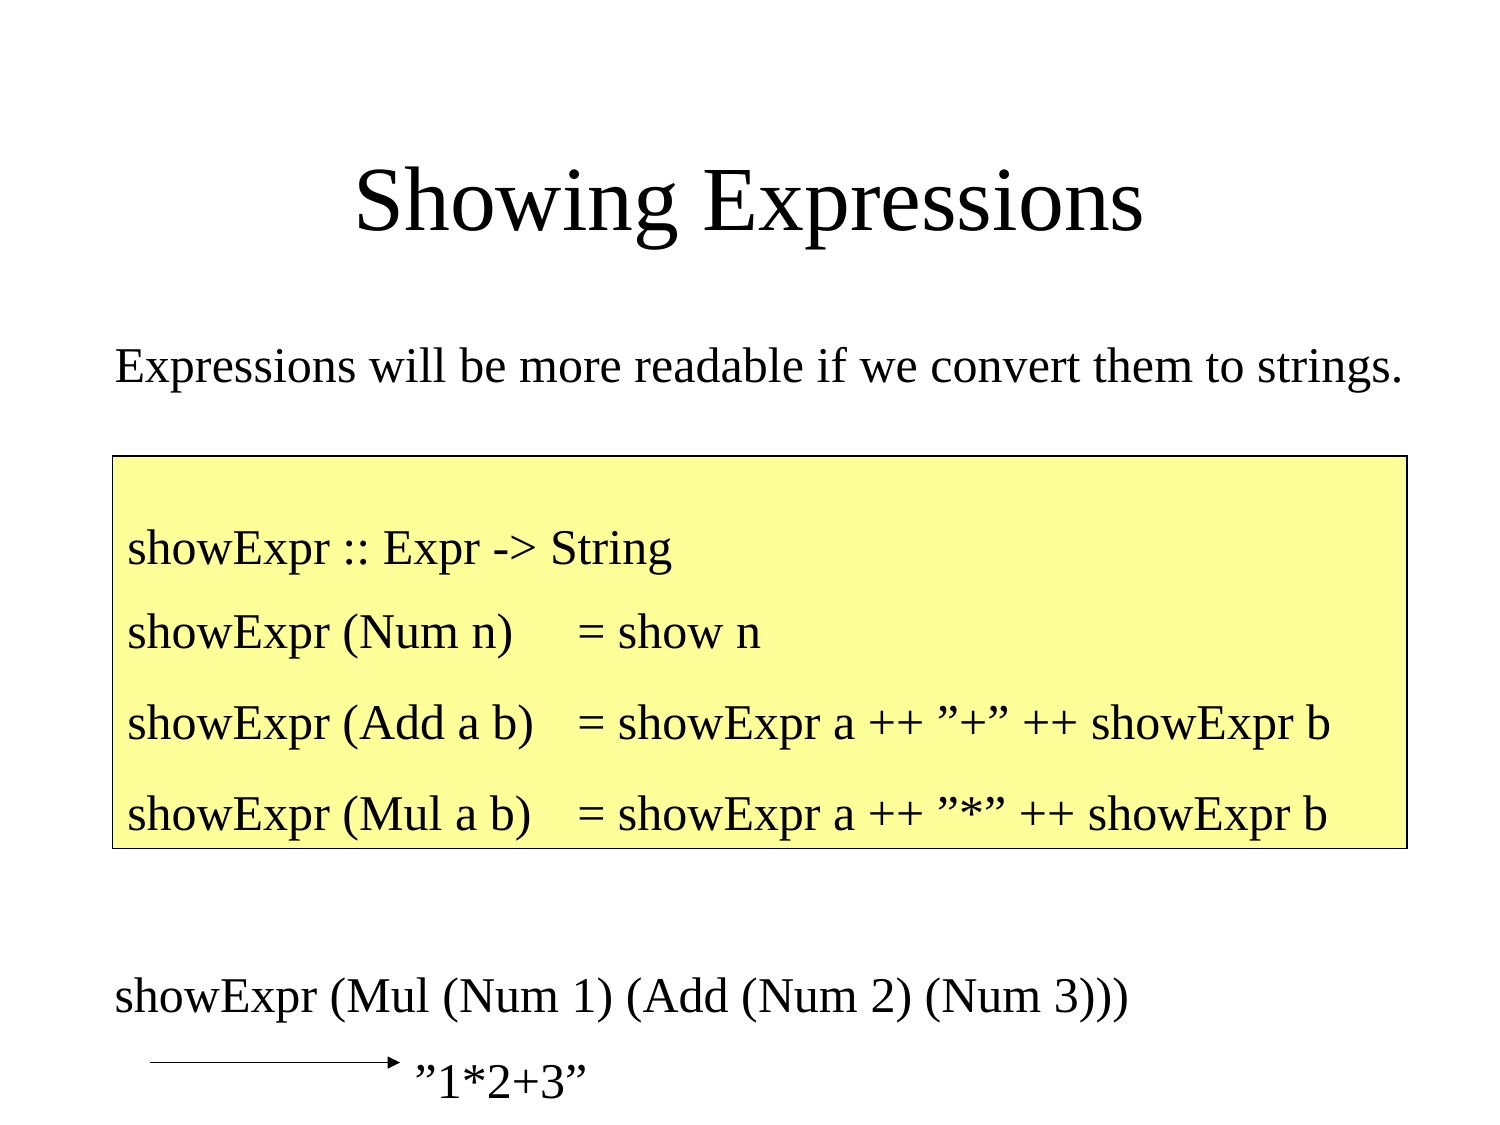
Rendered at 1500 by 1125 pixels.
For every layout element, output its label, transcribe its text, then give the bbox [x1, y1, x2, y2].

text_box showExpr :: Expr -> String showExpr (Num n) = show n showExpr (Add a b) = showExpr a ++ ”+” ++ showExpr b showExpr (Mul a b) = showExpr a ++ ”*” ++ showExpr b [112, 456, 1407, 849]
text_box Expressions will be more readable if we convert them to strings. showExpr (Mul (Num 1) (Add (Num 2) (Num 3))) ”1*2+3” [99, 324, 1438, 1116]
title Showing Expressions [112, 99, 1388, 288]
